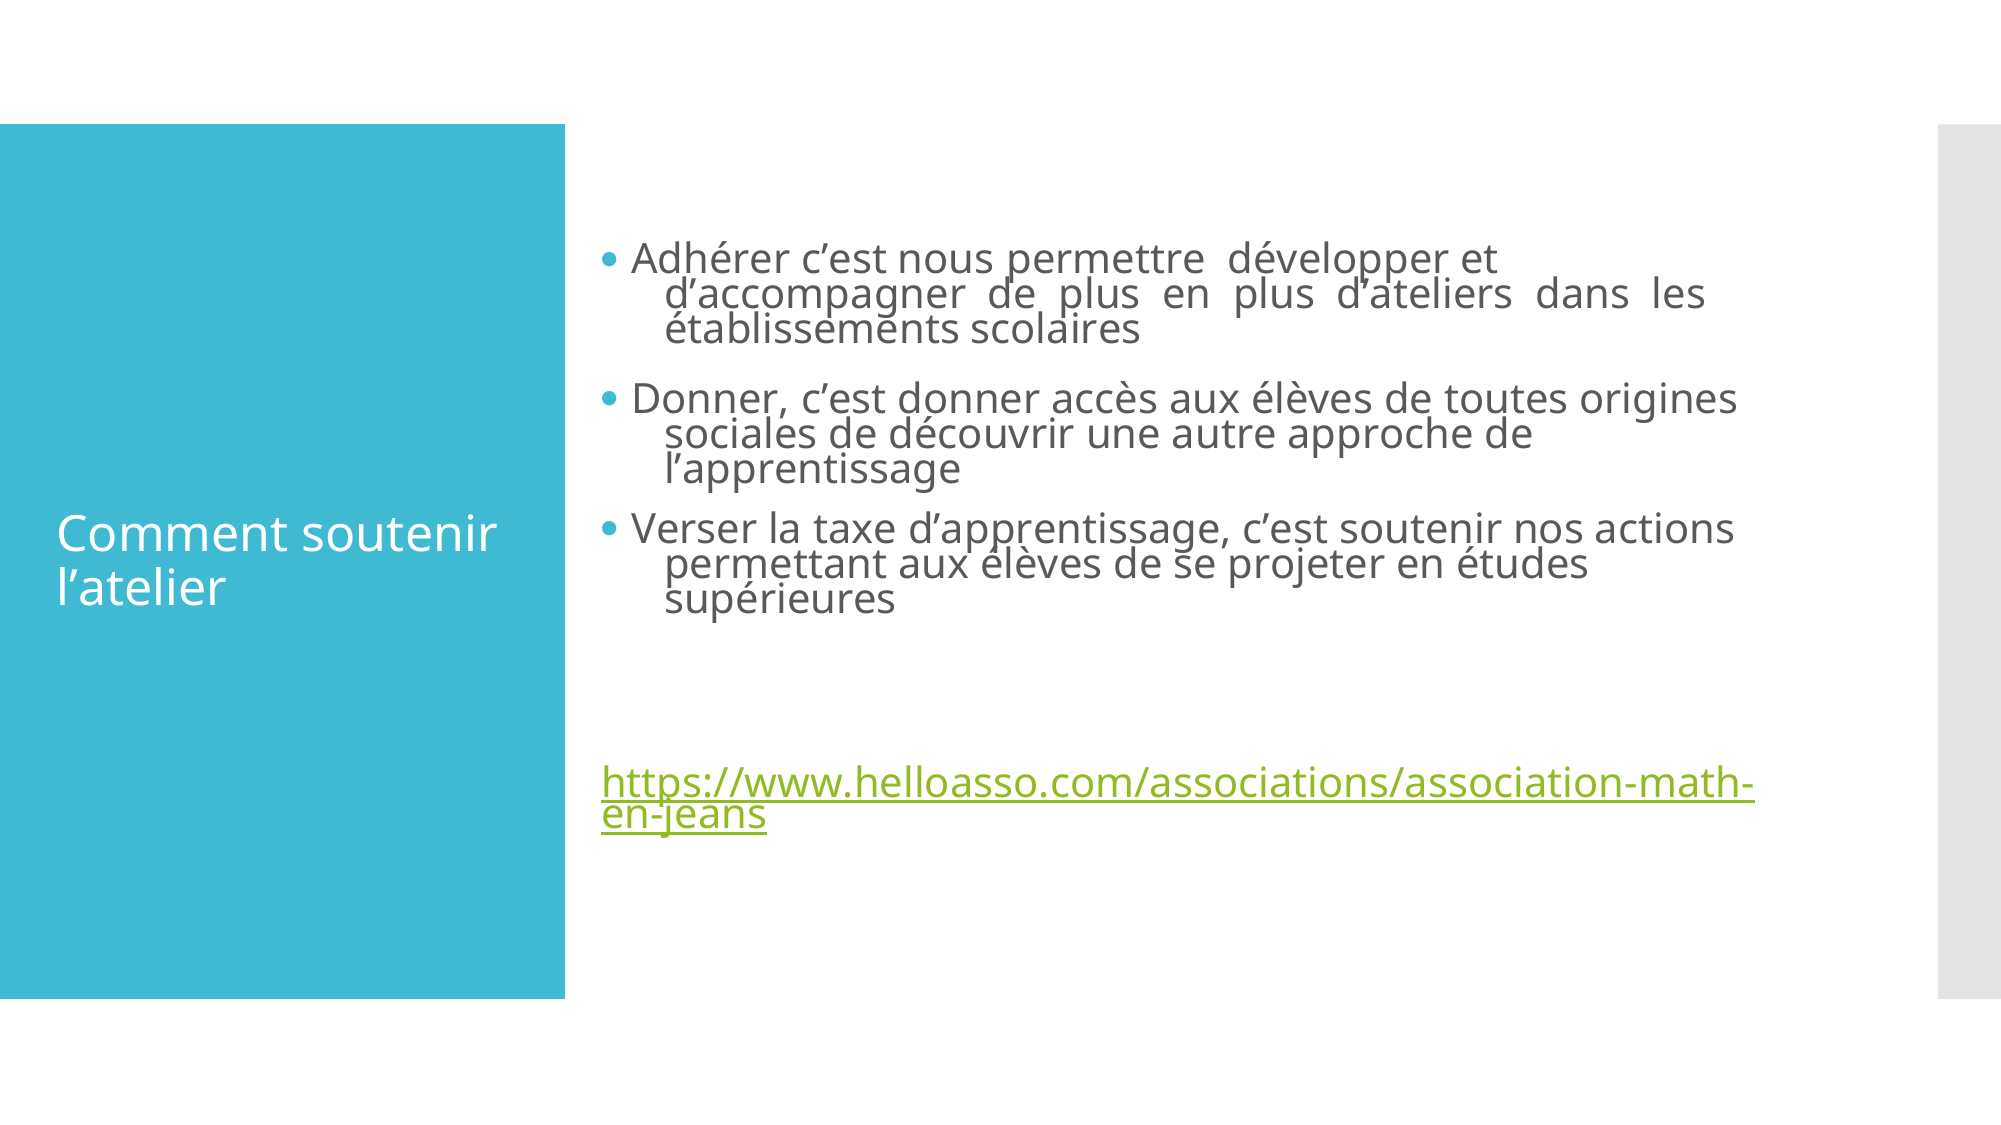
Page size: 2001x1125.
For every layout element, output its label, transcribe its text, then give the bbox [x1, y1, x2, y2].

list Adhérer c’est nous permettre développer et d’accompagner de plus en plus d’ateliers dans les établissements scolaires Donner, c’est donner accès aux élèves de toutes origines sociales de découvrir une autre approche de l’apprentissage Verser la taxe d’apprentissage, c’est soutenir nos actions permettant aux élèves de se projeter en études supérieures https://www.helloasso.com/associations/association-math-en-jeans [586, 68, 1787, 983]
title Comment soutenir l’atelier [41, 184, 526, 940]
